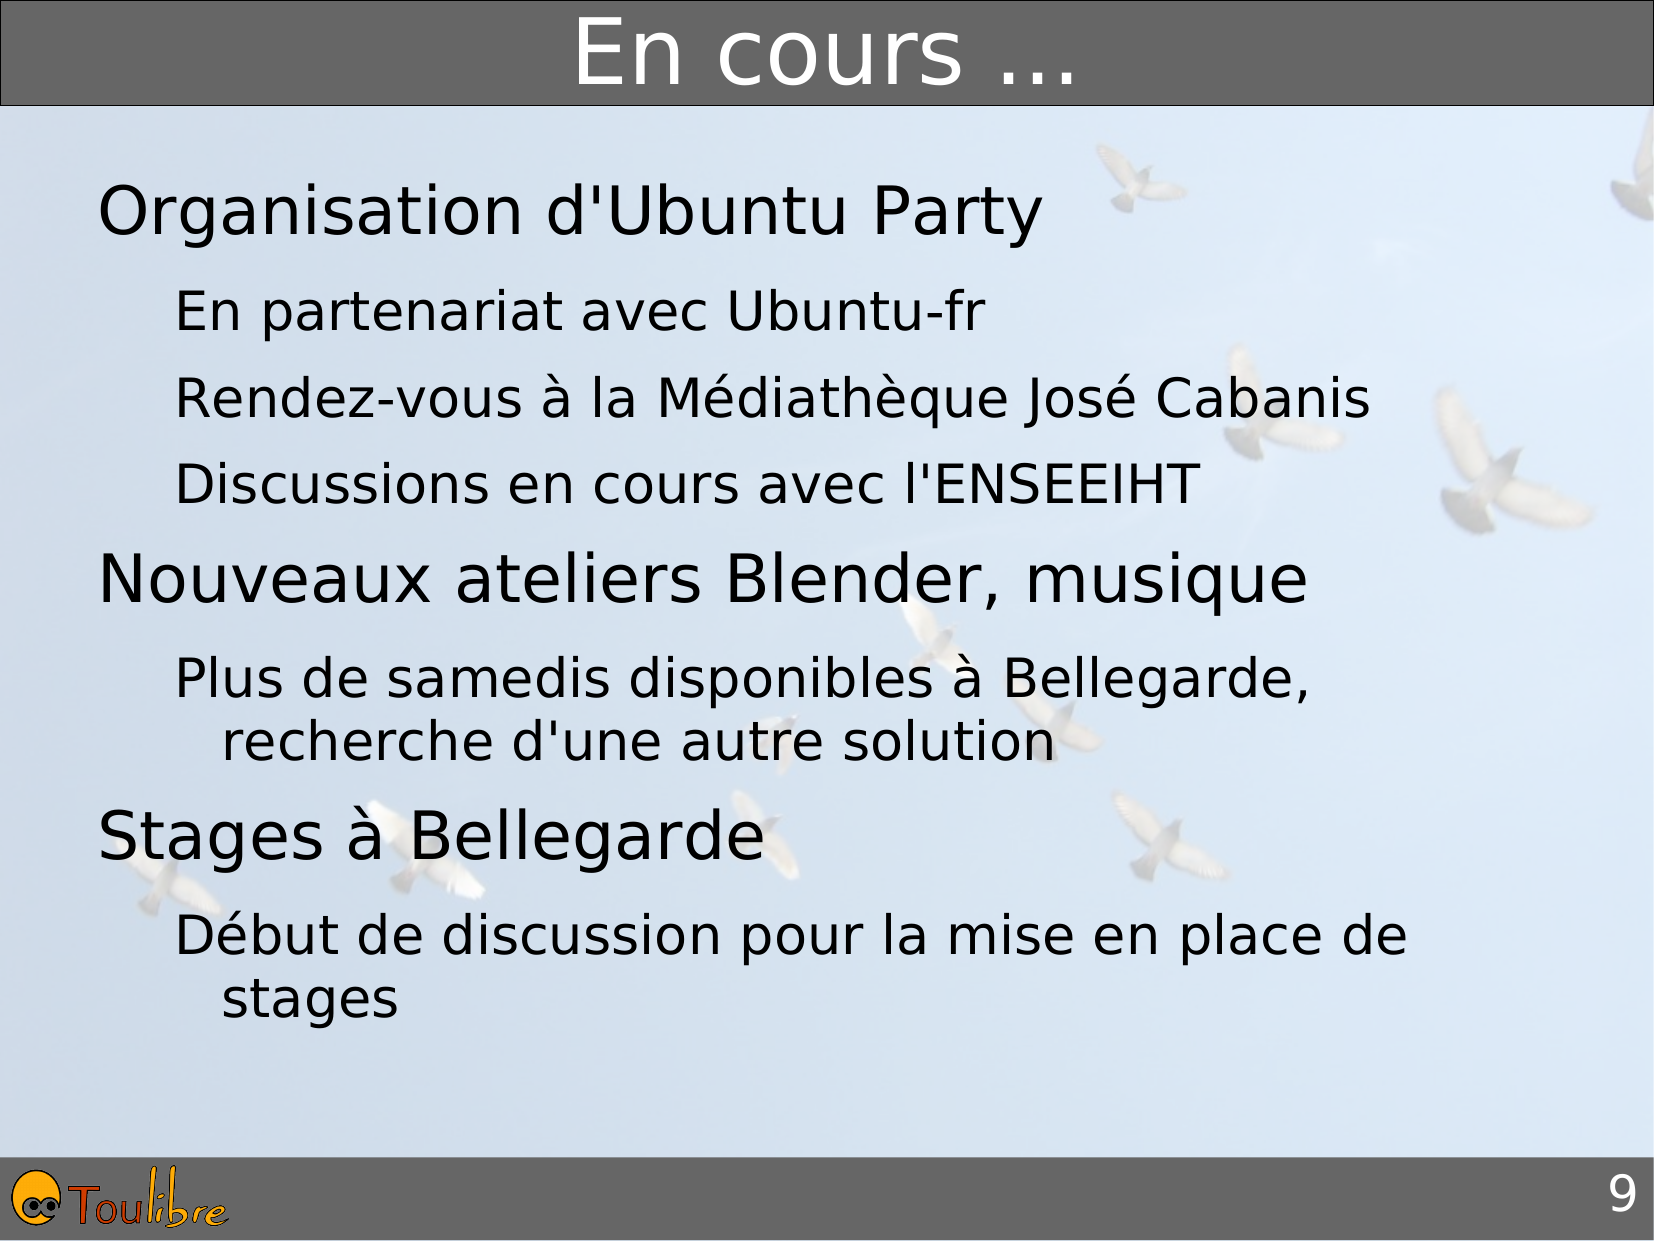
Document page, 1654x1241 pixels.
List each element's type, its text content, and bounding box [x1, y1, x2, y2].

list Organisation d'Ubuntu Party En partenariat avec Ubuntu-fr Rendez-vous à la Médiathèque José Cabanis Discussions en cours avec l'ENSEEIHT Nouveaux ateliers Blender, musique Plus de samedis disponibles à Bellegarde, recherche d'une autre solution Stages à Bellegarde Début de discussion pour la mise en place de stages [79, 172, 1568, 1121]
title En cours ... [0, 0, 1654, 107]
picture [11, 1165, 229, 1228]
